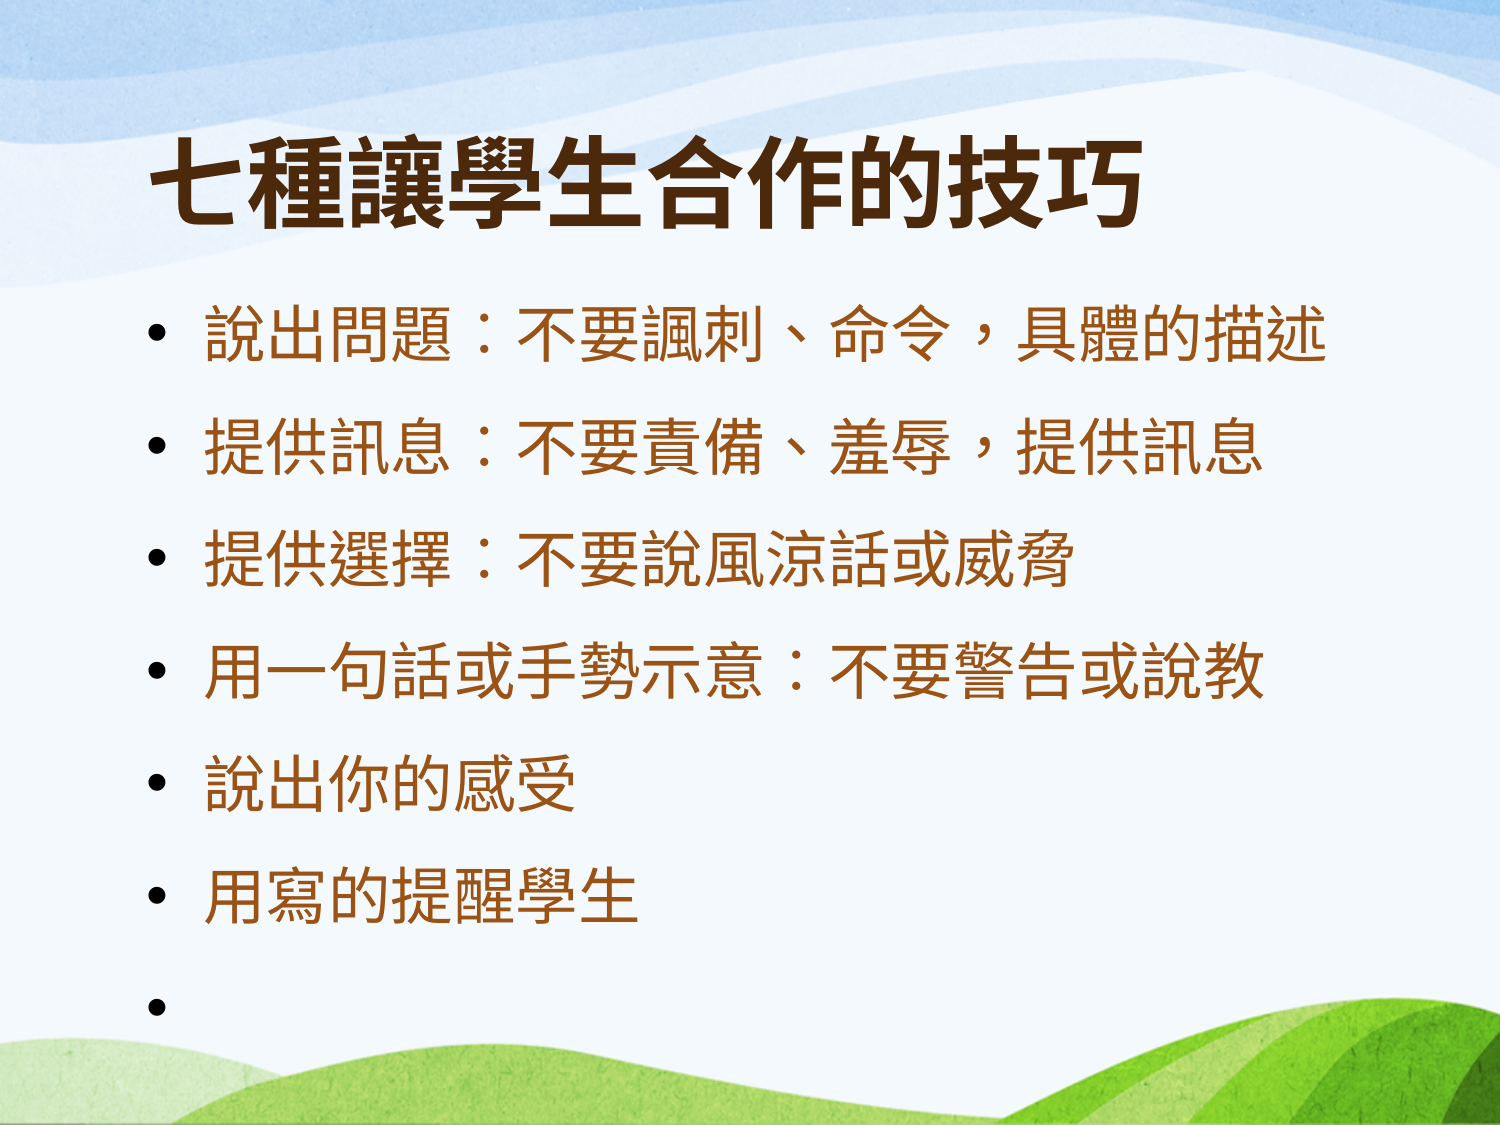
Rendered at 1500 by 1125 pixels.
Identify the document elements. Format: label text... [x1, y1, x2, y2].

list 說出問題︰不要諷刺、命令，具體的描述 提供訊息︰不要責備、羞辱，提供訊息 提供選擇︰不要說風涼話或威脅 用一句話或手勢示意︰不要警告或說教 說出你的感受 用寫的提醒學生 [131, 287, 1369, 982]
title 七種讓學生合作的技巧 [131, 50, 1369, 251]
